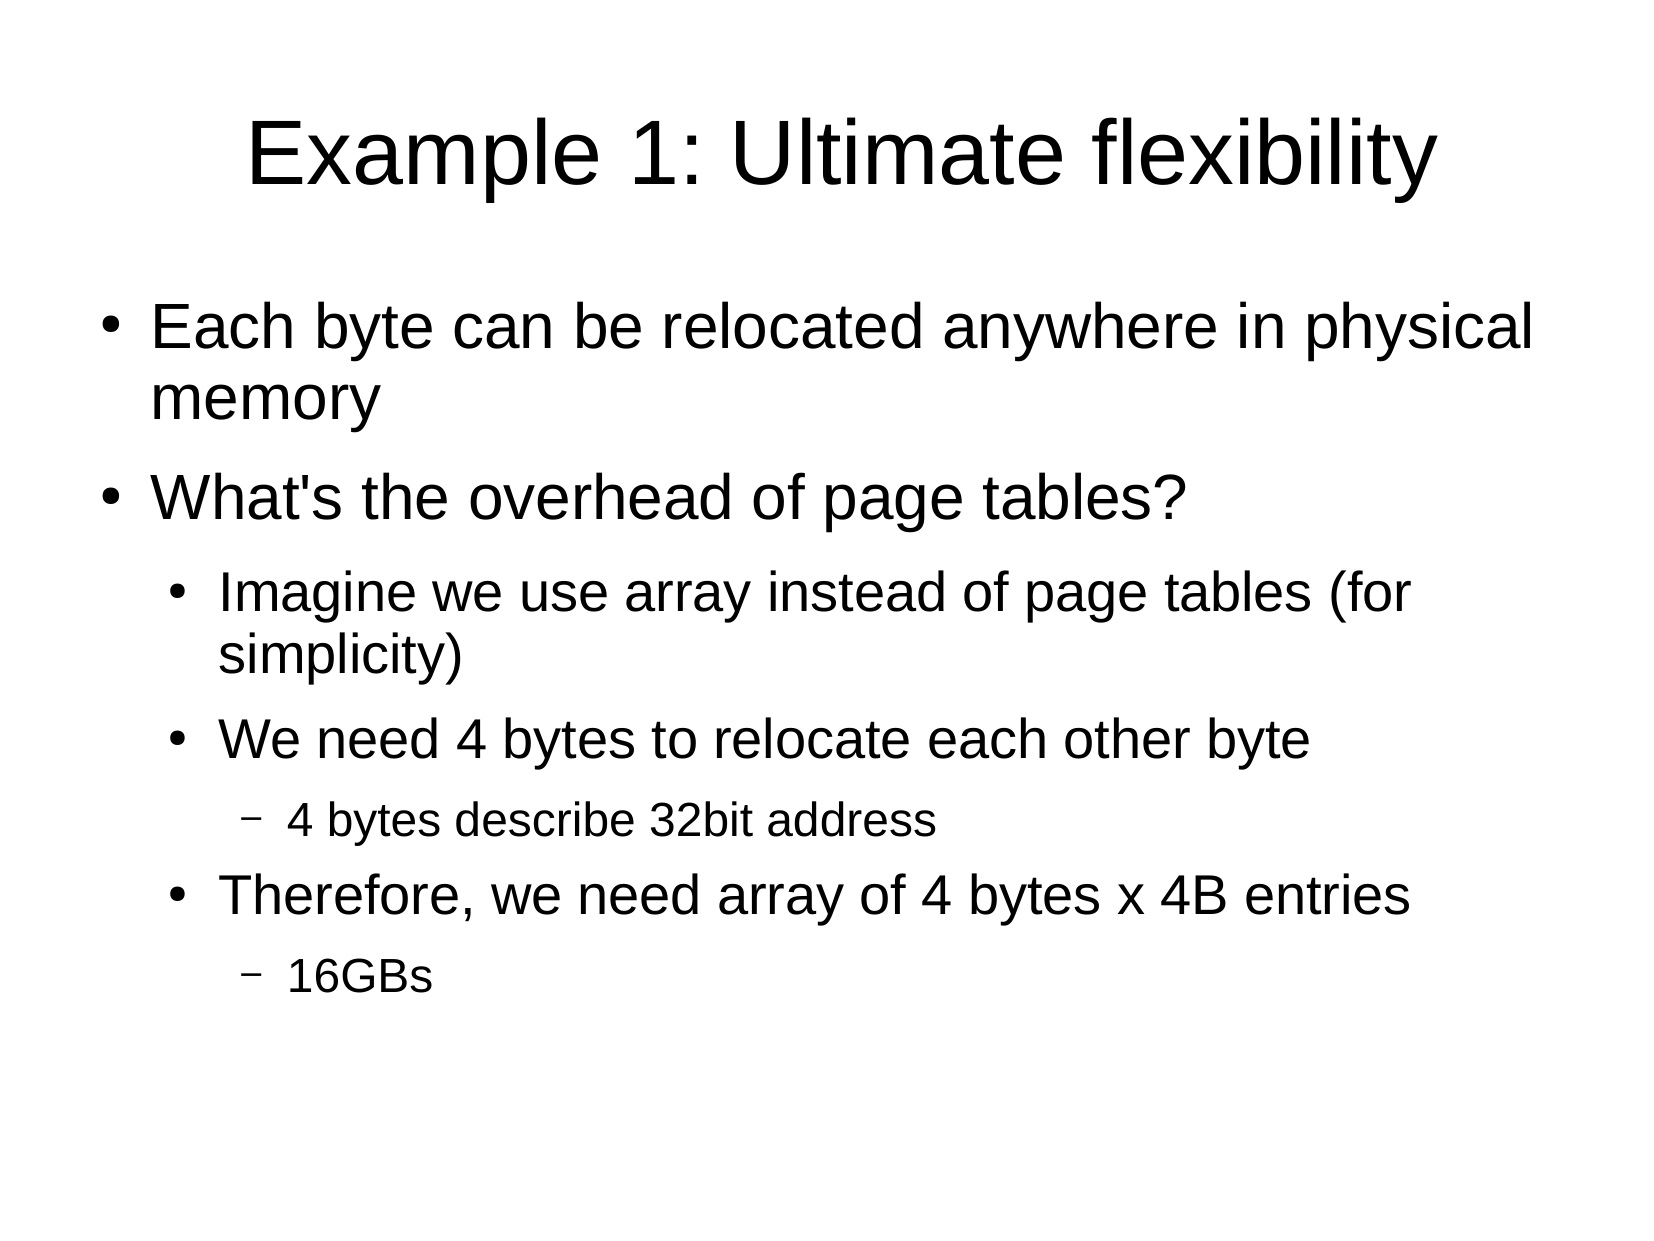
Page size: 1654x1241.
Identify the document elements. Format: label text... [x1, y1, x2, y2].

title Example 1: Ultimate flexibility [82, 49, 1571, 257]
list Each byte can be relocated anywhere in physical memory What's the overhead of page tables? Imagine we use array instead of page tables (for simplicity) We need 4 bytes to relocate each other byte 4 bytes describe 32bit address Therefore, we need array of 4 bytes x 4B entries 16GBs [82, 290, 1571, 1010]
